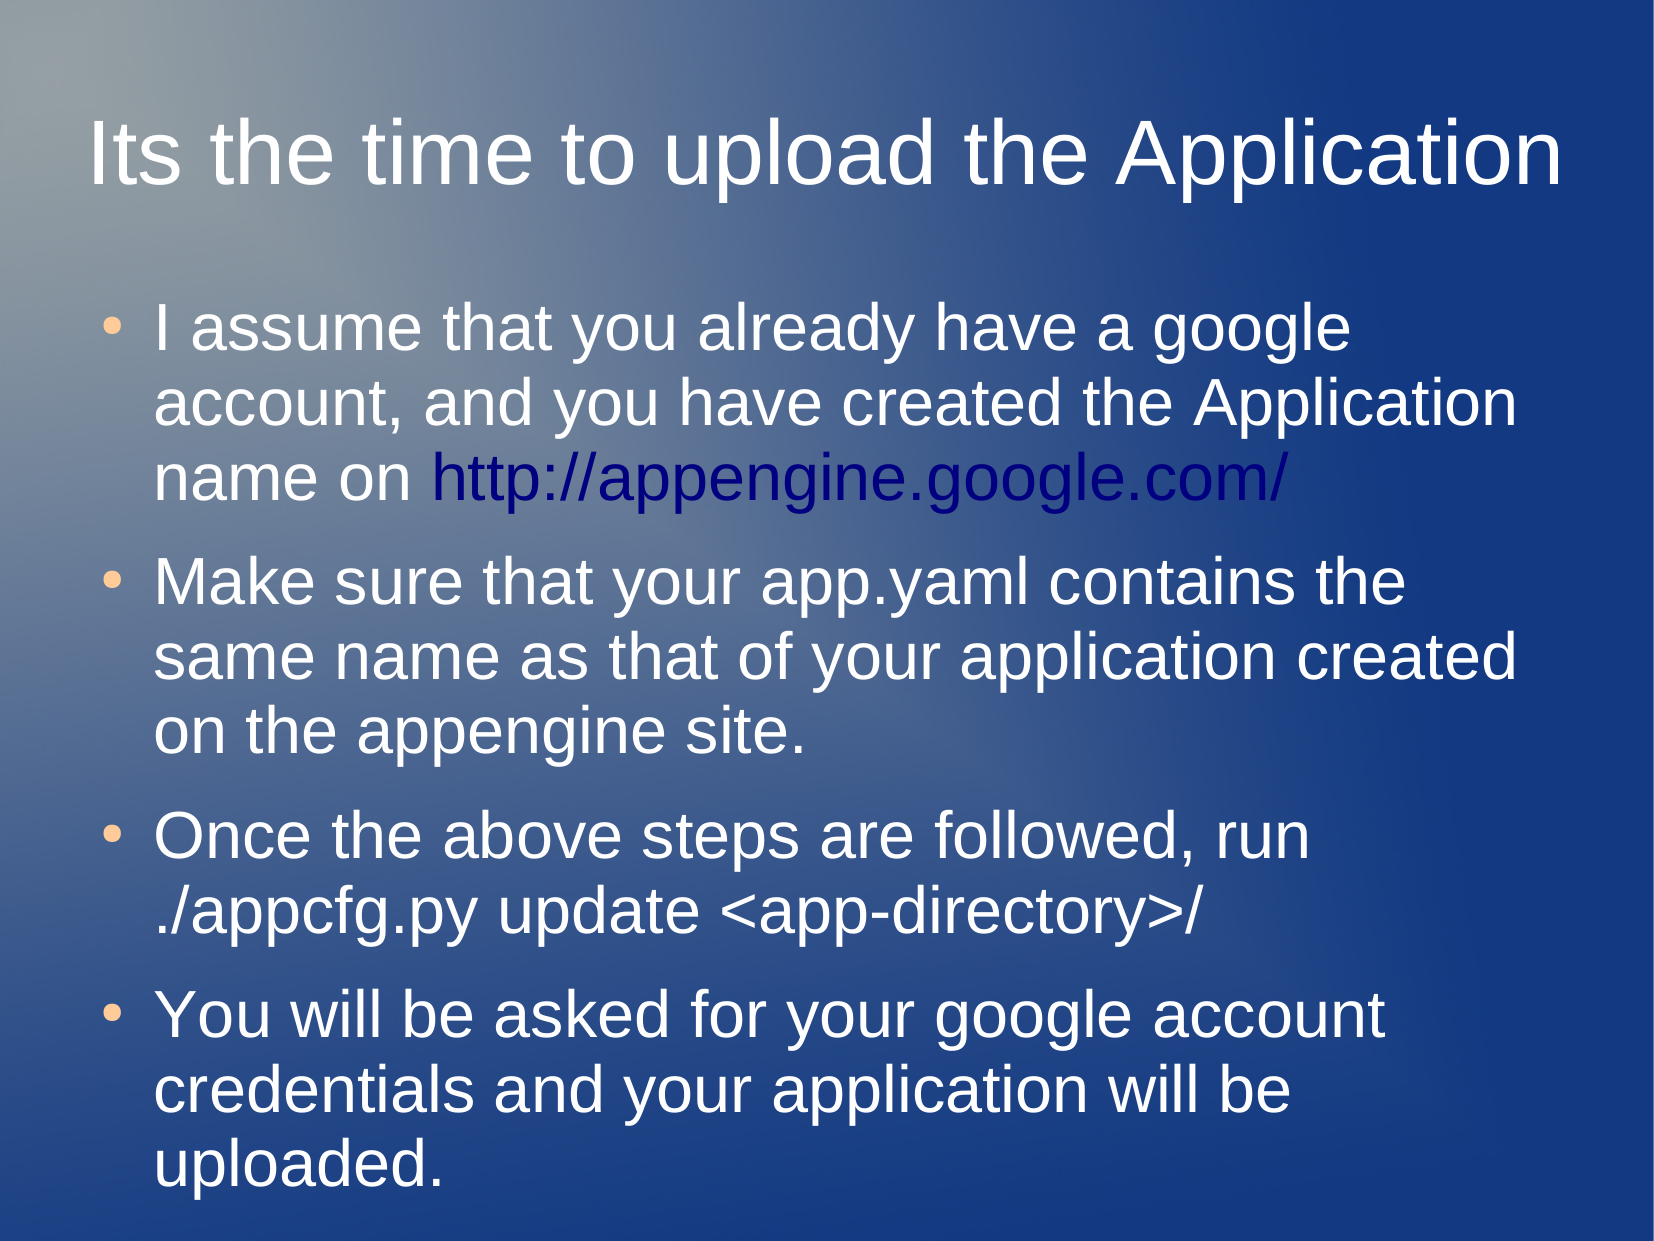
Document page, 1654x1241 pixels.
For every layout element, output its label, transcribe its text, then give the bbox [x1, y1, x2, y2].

title Its the time to upload the Application [82, 56, 1571, 250]
picture [0, 0, 1654, 1241]
list I assume that you already have a google account, and you have created the Application name on http://appengine.google.com/ Make sure that your app.yaml contains the same name as that of your application created on the appengine site. Once the above steps are followed, run ./appcfg.py update <app-directory>/ You will be asked for your google account credentials and your application will be uploaded. [82, 290, 1571, 1202]
